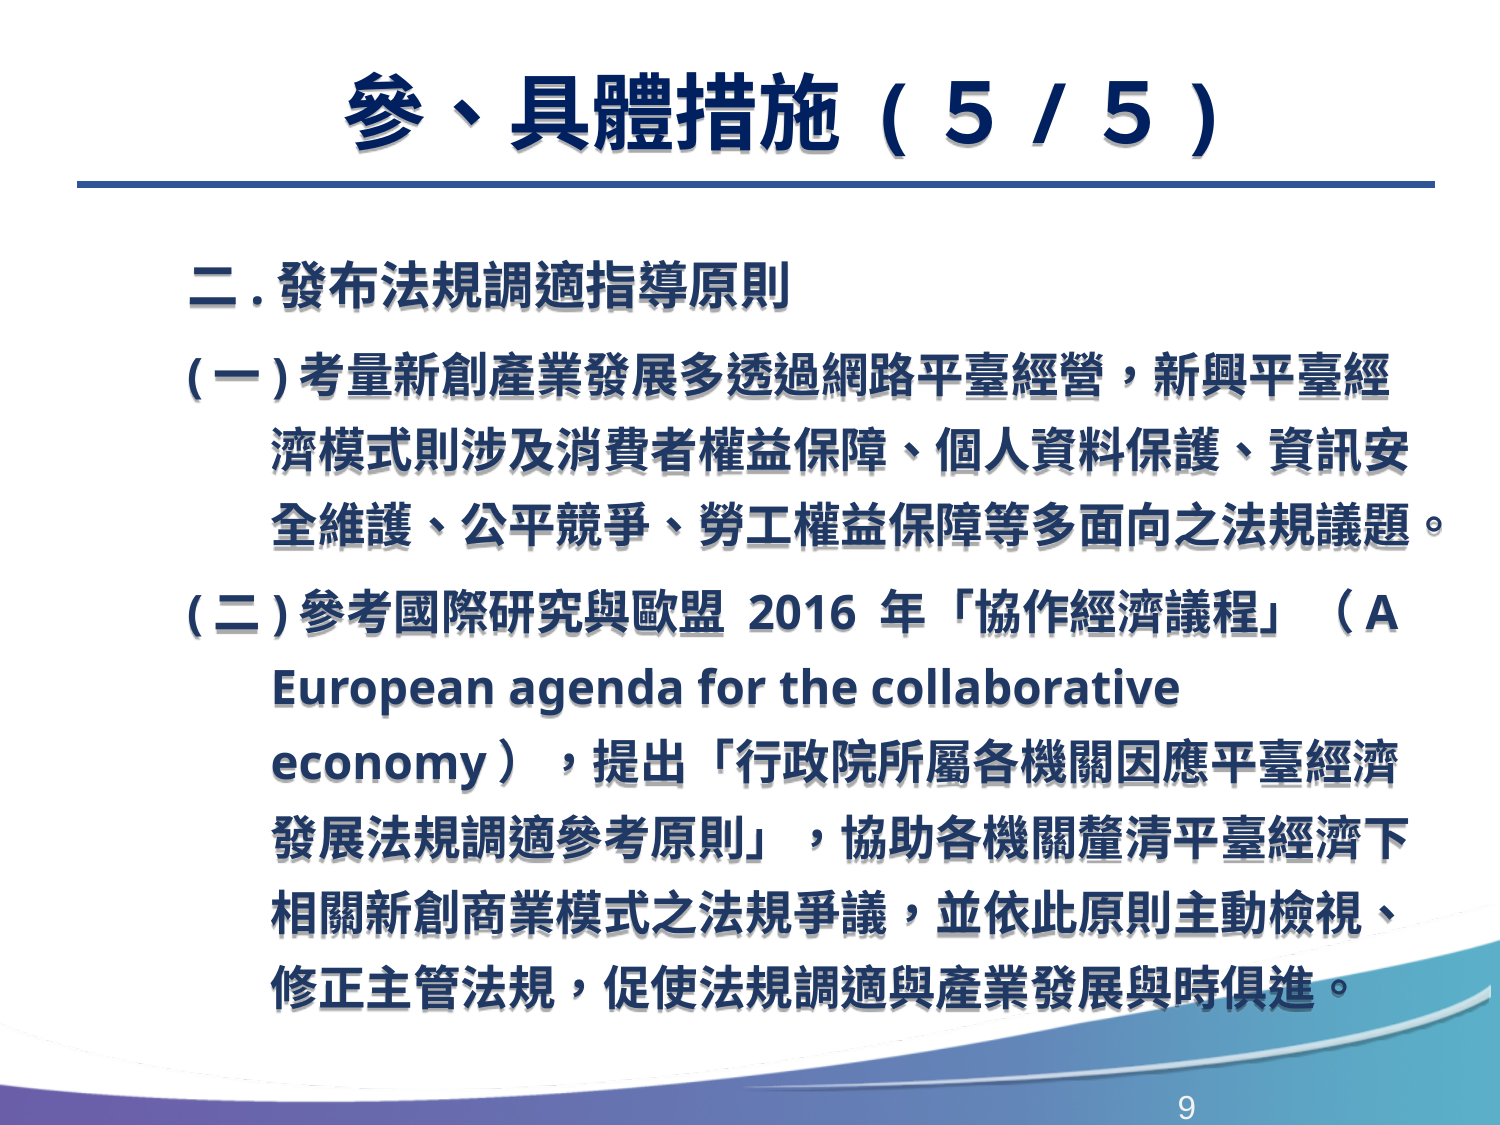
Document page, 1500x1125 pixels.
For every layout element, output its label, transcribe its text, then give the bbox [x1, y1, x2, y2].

title 參、具體措施 (５/５) [103, 7, 1398, 225]
list 二.發布法規調適指導原則 (一)考量新創產業發展多透過網路平臺經營，新興平臺經濟模式則涉及消費者權益保障、個人資料保護、資訊安全維護、公平競爭、勞工權益保障等多面向之法規議題。 (二)參考國際研究與歐盟 2016 年「協作經濟議程」（A European agenda for the collaborative economy），提出「行政院所屬各機關因應平臺經濟發展法規調適參考原則」，協助各機關釐清平臺經濟下相關新創商業模式之法規爭議，並依此原則主動檢視、修正主管法規，促使法規調適與產業發展與時俱進。 [88, 231, 1436, 1125]
